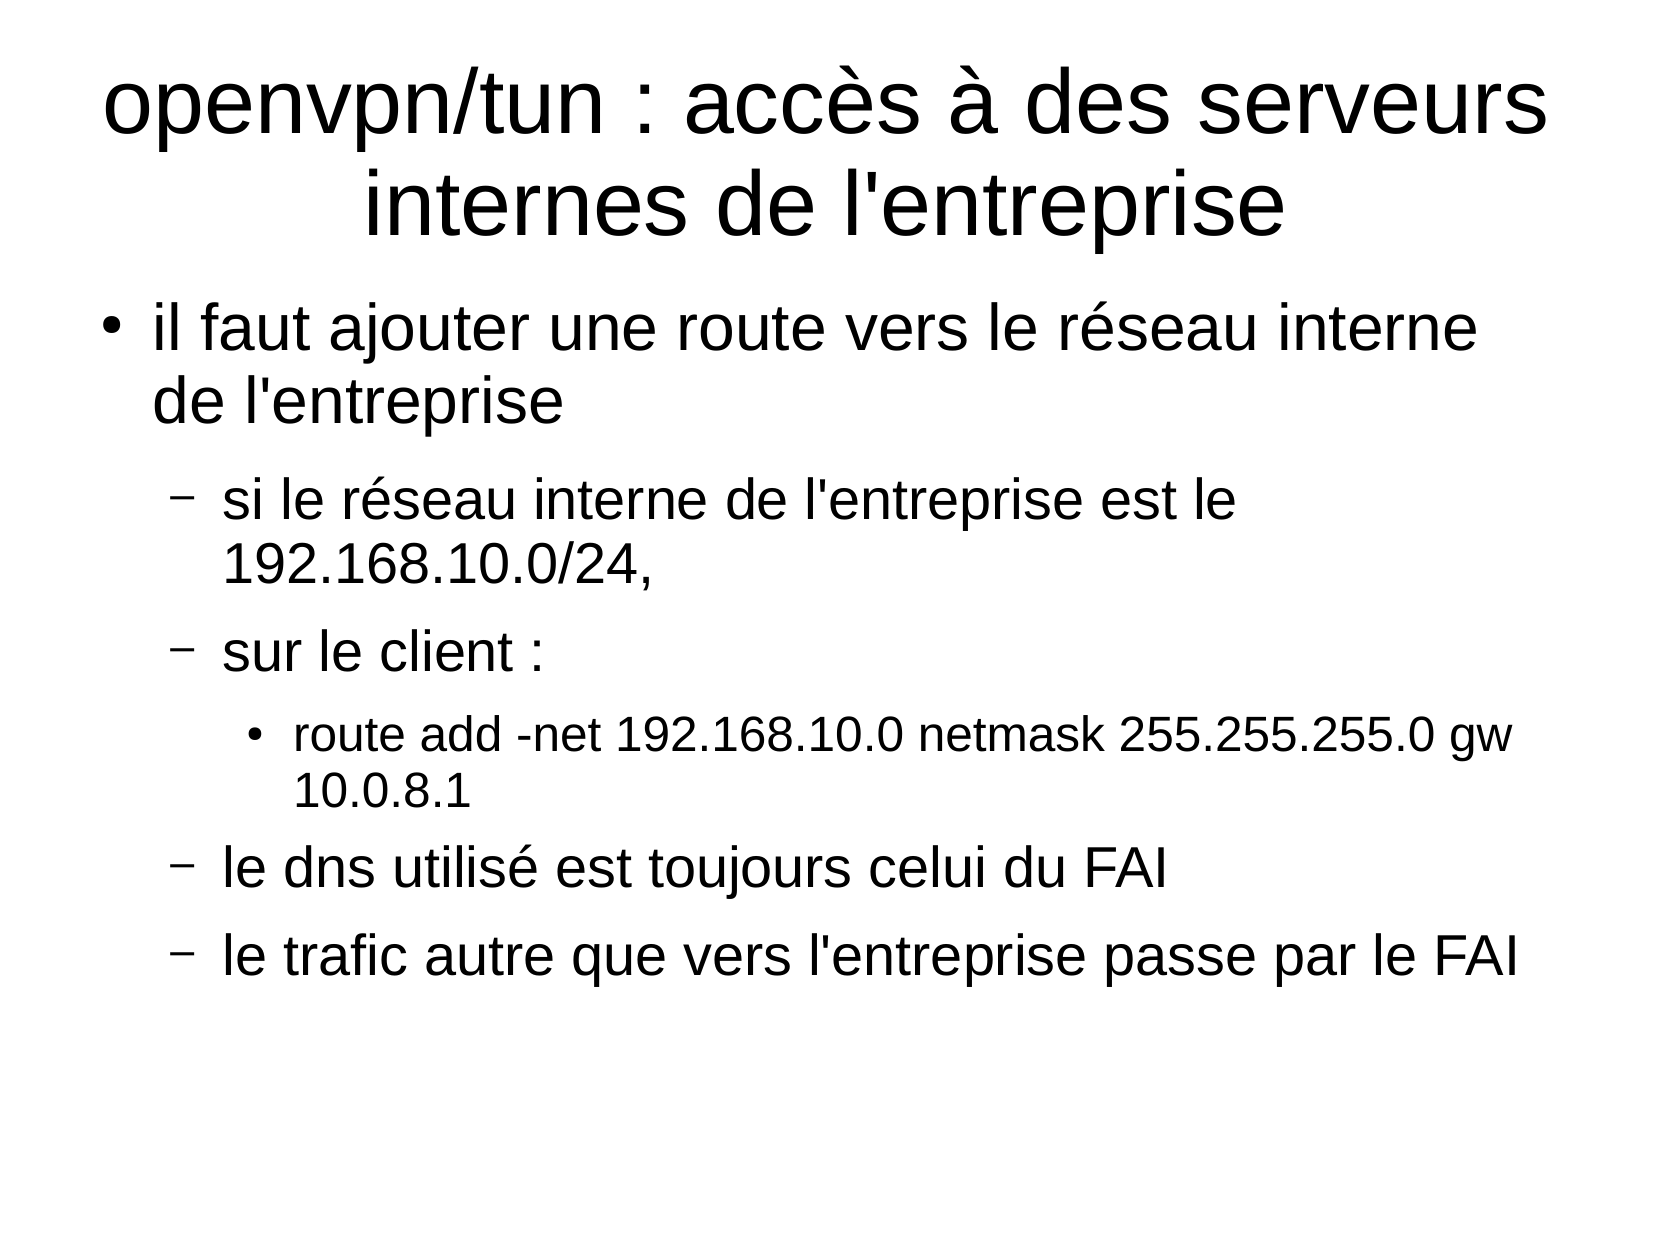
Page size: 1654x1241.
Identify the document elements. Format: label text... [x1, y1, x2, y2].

list il faut ajouter une route vers le réseau interne de l'entreprise si le réseau interne de l'entreprise est le 192.168.10.0/24, sur le client : route add -net 192.168.10.0 netmask 255.255.255.0 gw 10.0.8.1 le dns utilisé est toujours celui du FAI le trafic autre que vers l'entreprise passe par le FAI [82, 290, 1538, 1010]
title openvpn/tun : accès à des serveurs internes de l'entreprise [82, 49, 1571, 257]
